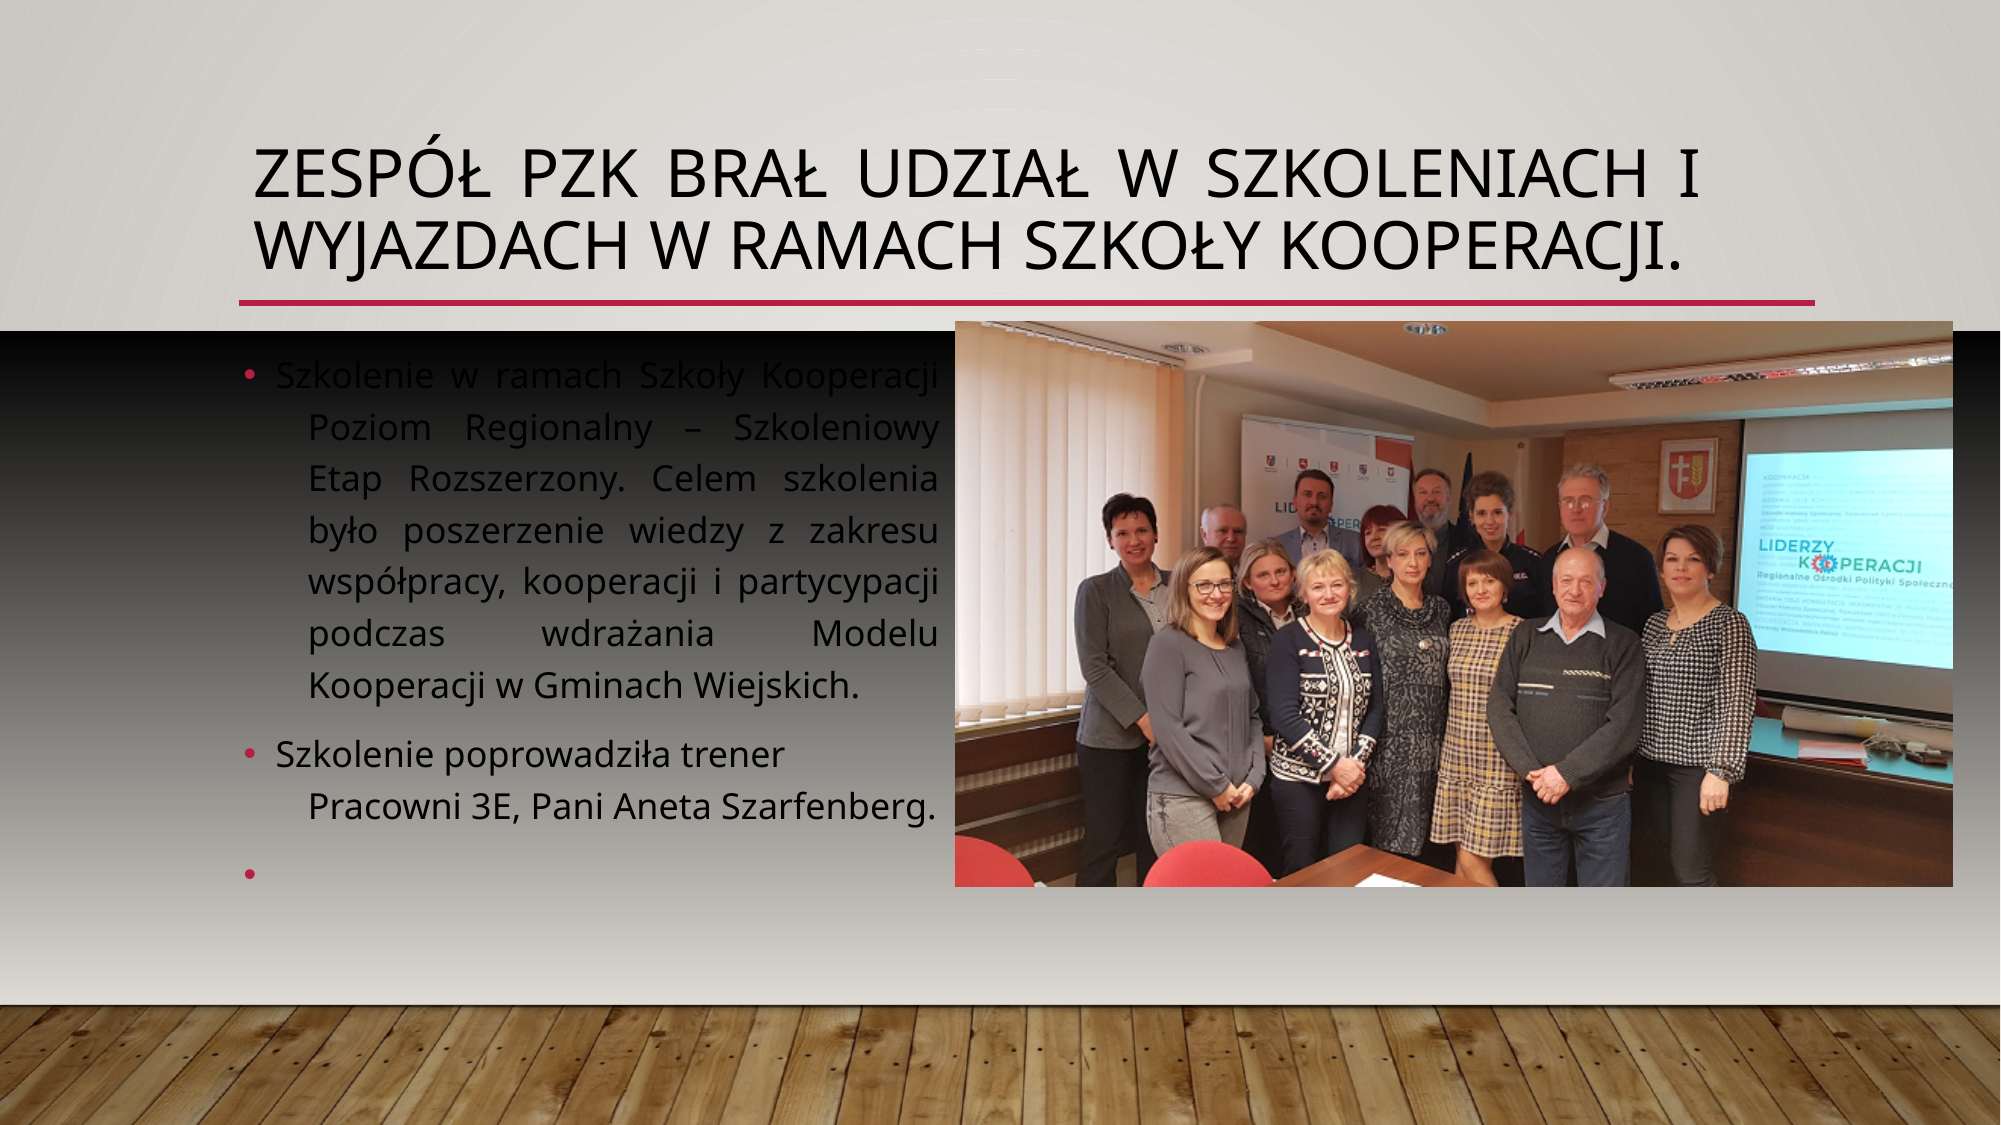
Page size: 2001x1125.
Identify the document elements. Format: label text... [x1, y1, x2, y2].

title Zespół PZK brał udział w szkoleniach i wyjazdach w ramach Szkoły Kooperacji. [238, 131, 1814, 305]
picture [955, 321, 1953, 887]
list Szkolenie w ramach Szkoły Kooperacji Poziom Regionalny – Szkoleniowy Etap Rozszerzony. Celem szkolenia było poszerzenie wiedzy z zakresu współpracy, kooperacji i partycypacji podczas wdrażania Modelu Kooperacji w Gminach Wiejskich. Szkolenie poprowadziła trener Pracowni 3E, Pani Aneta Szarfenberg. [228, 336, 956, 903]
